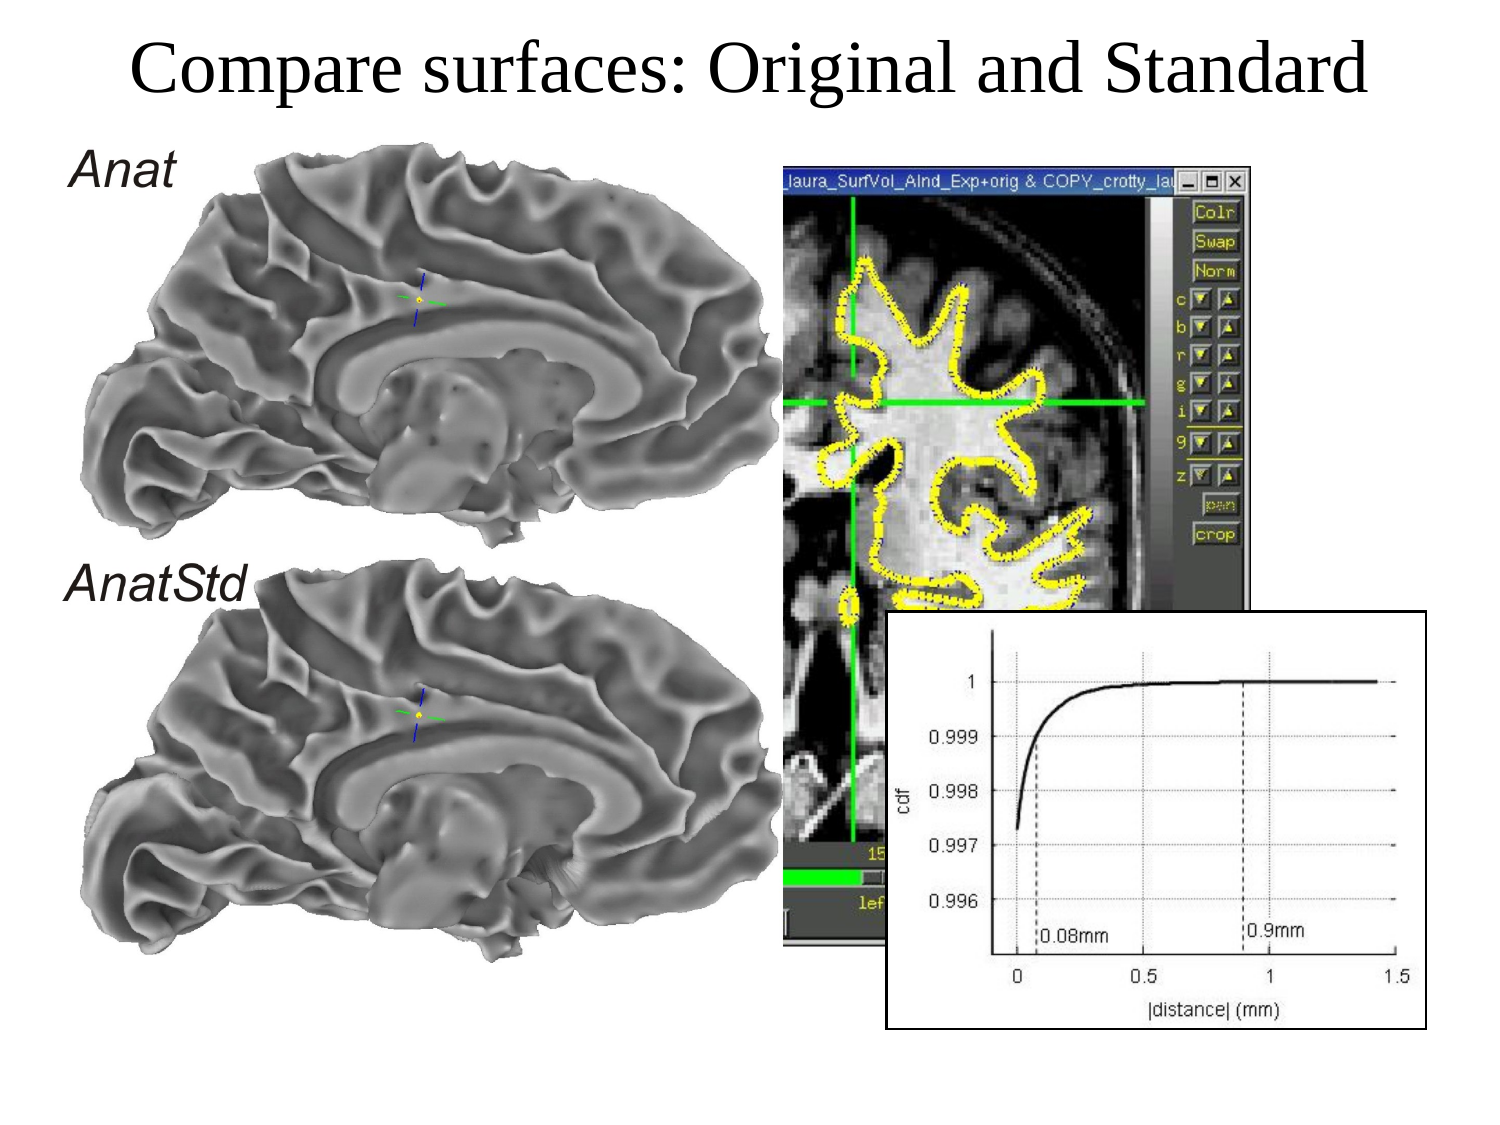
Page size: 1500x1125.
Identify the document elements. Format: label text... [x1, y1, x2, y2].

picture [62, 142, 1251, 963]
picture [887, 612, 1426, 1029]
title Compare surfaces: Original and Standard [75, 0, 1426, 130]
